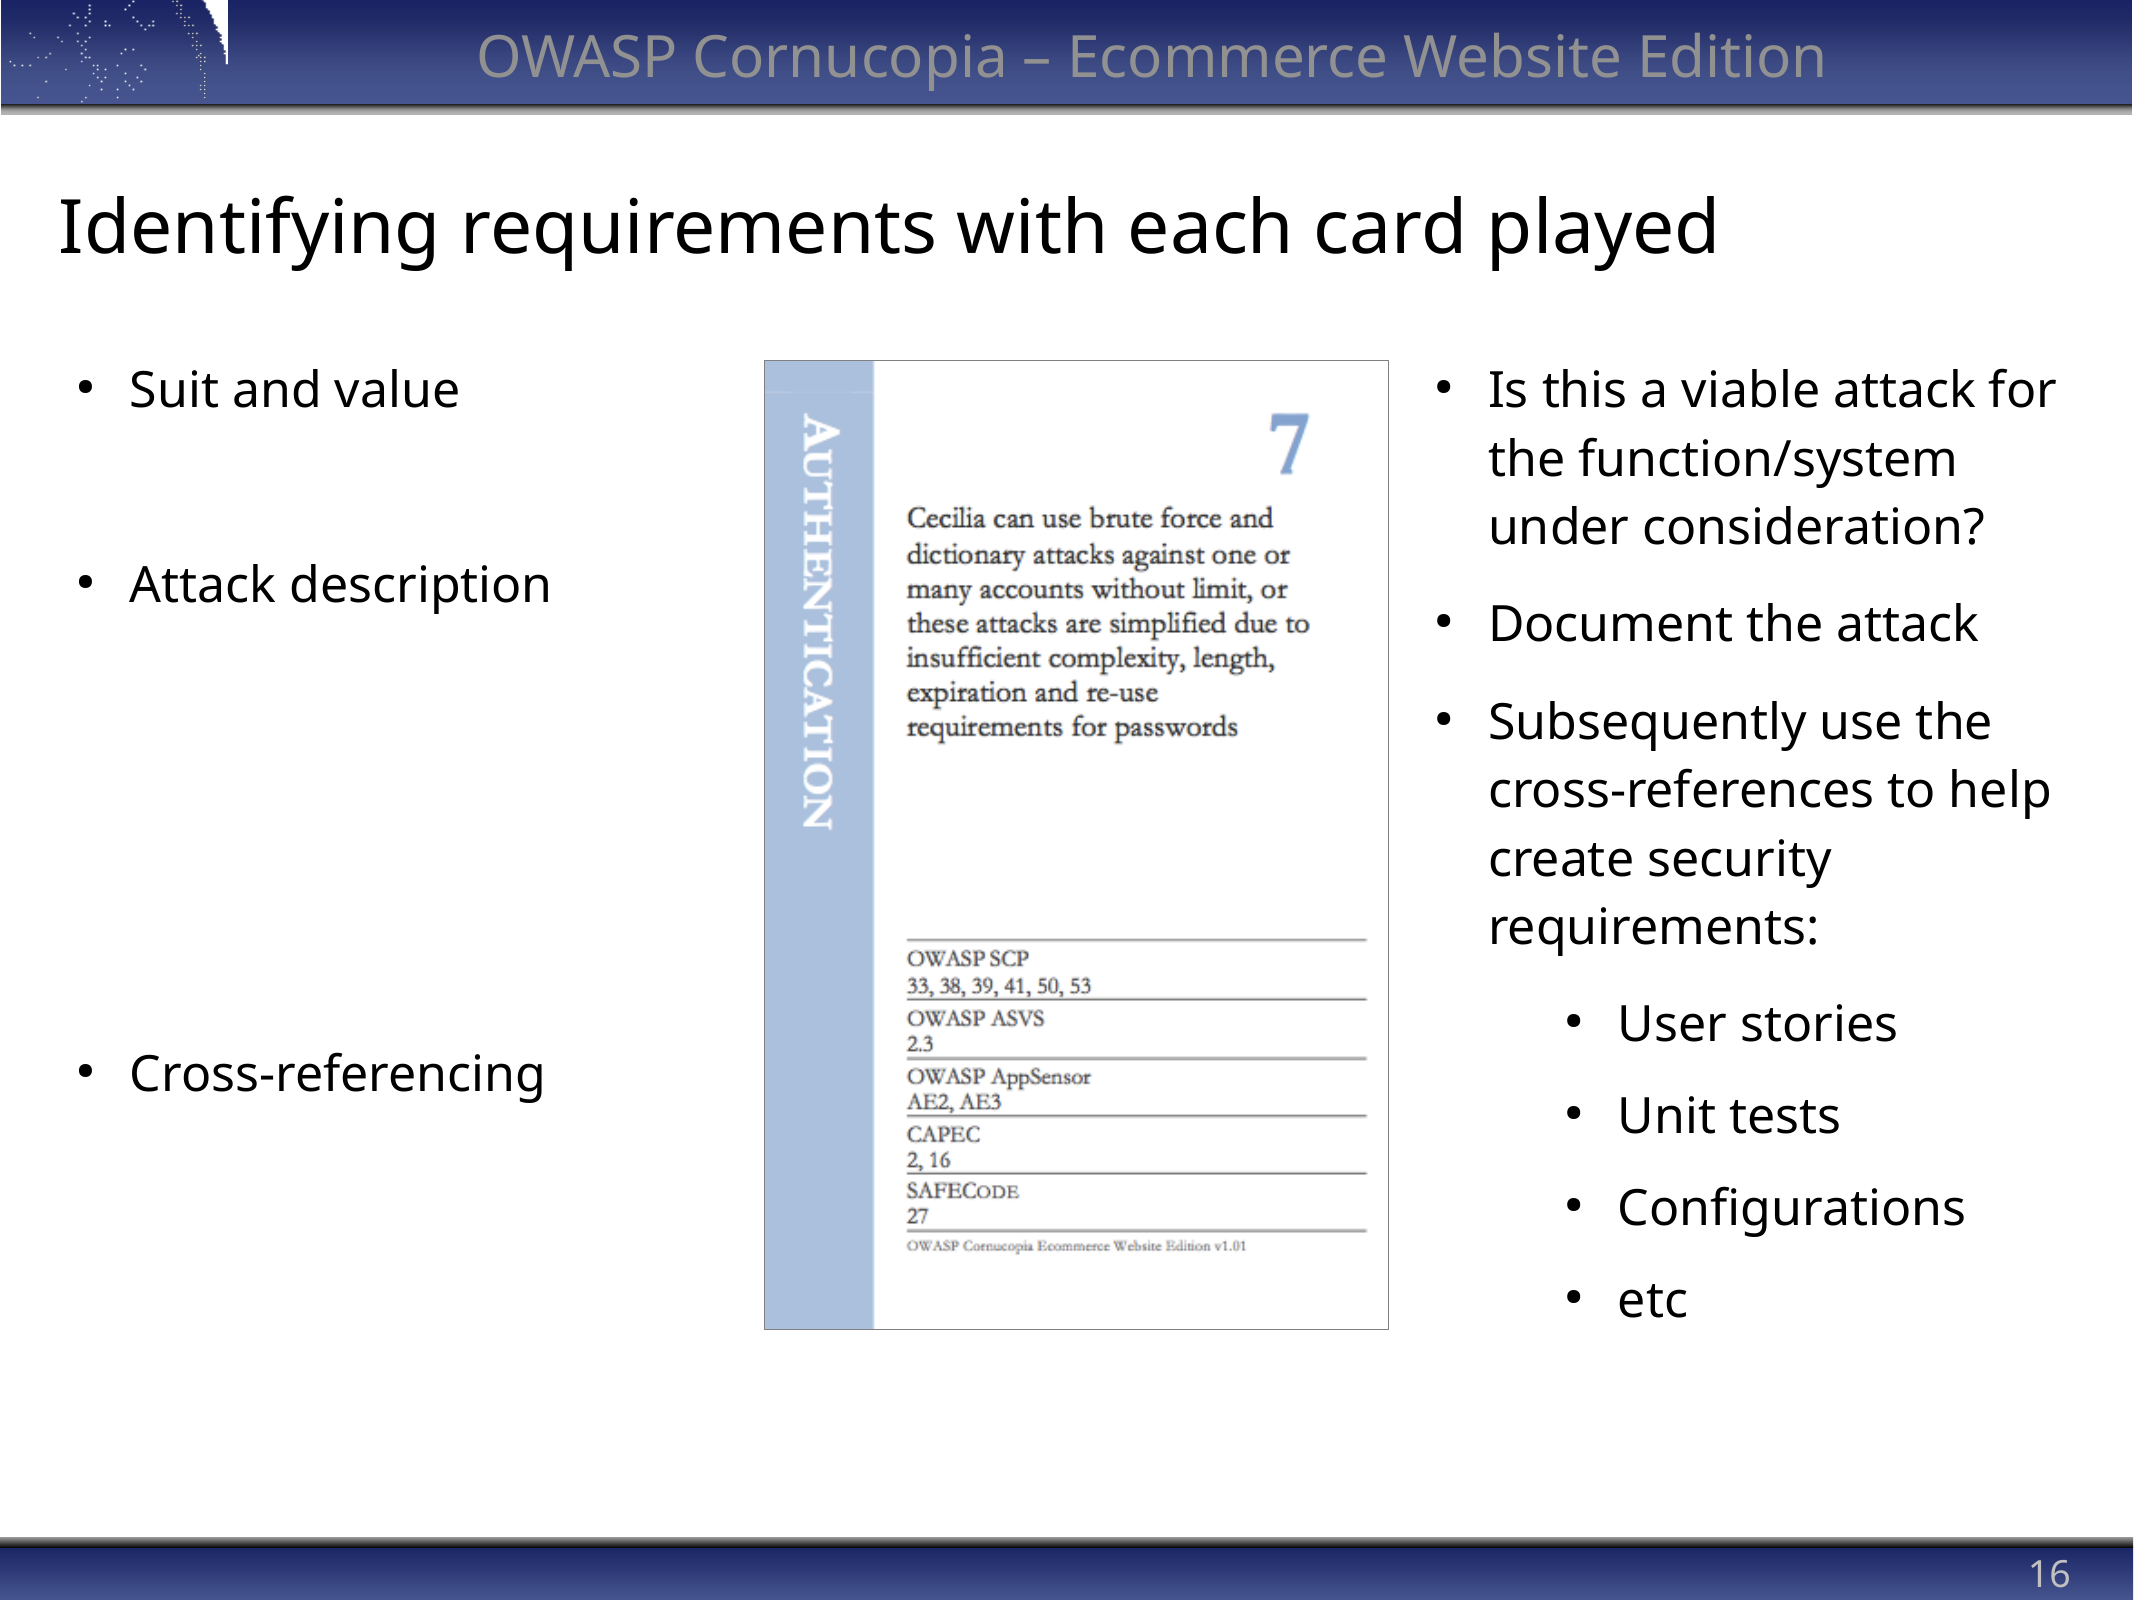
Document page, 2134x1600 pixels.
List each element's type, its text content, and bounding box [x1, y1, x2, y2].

title Identifying requirements with each card played [58, 124, 2126, 325]
list Suit and value Attack description Cross-referencing [58, 354, 709, 1536]
list Is this a viable attack for the function/system under consideration? Document the attack Subsequently use the cross-references to help create security requirements: User stories Unit tests Configurations etc [1417, 354, 2068, 1536]
picture [764, 361, 1388, 1329]
